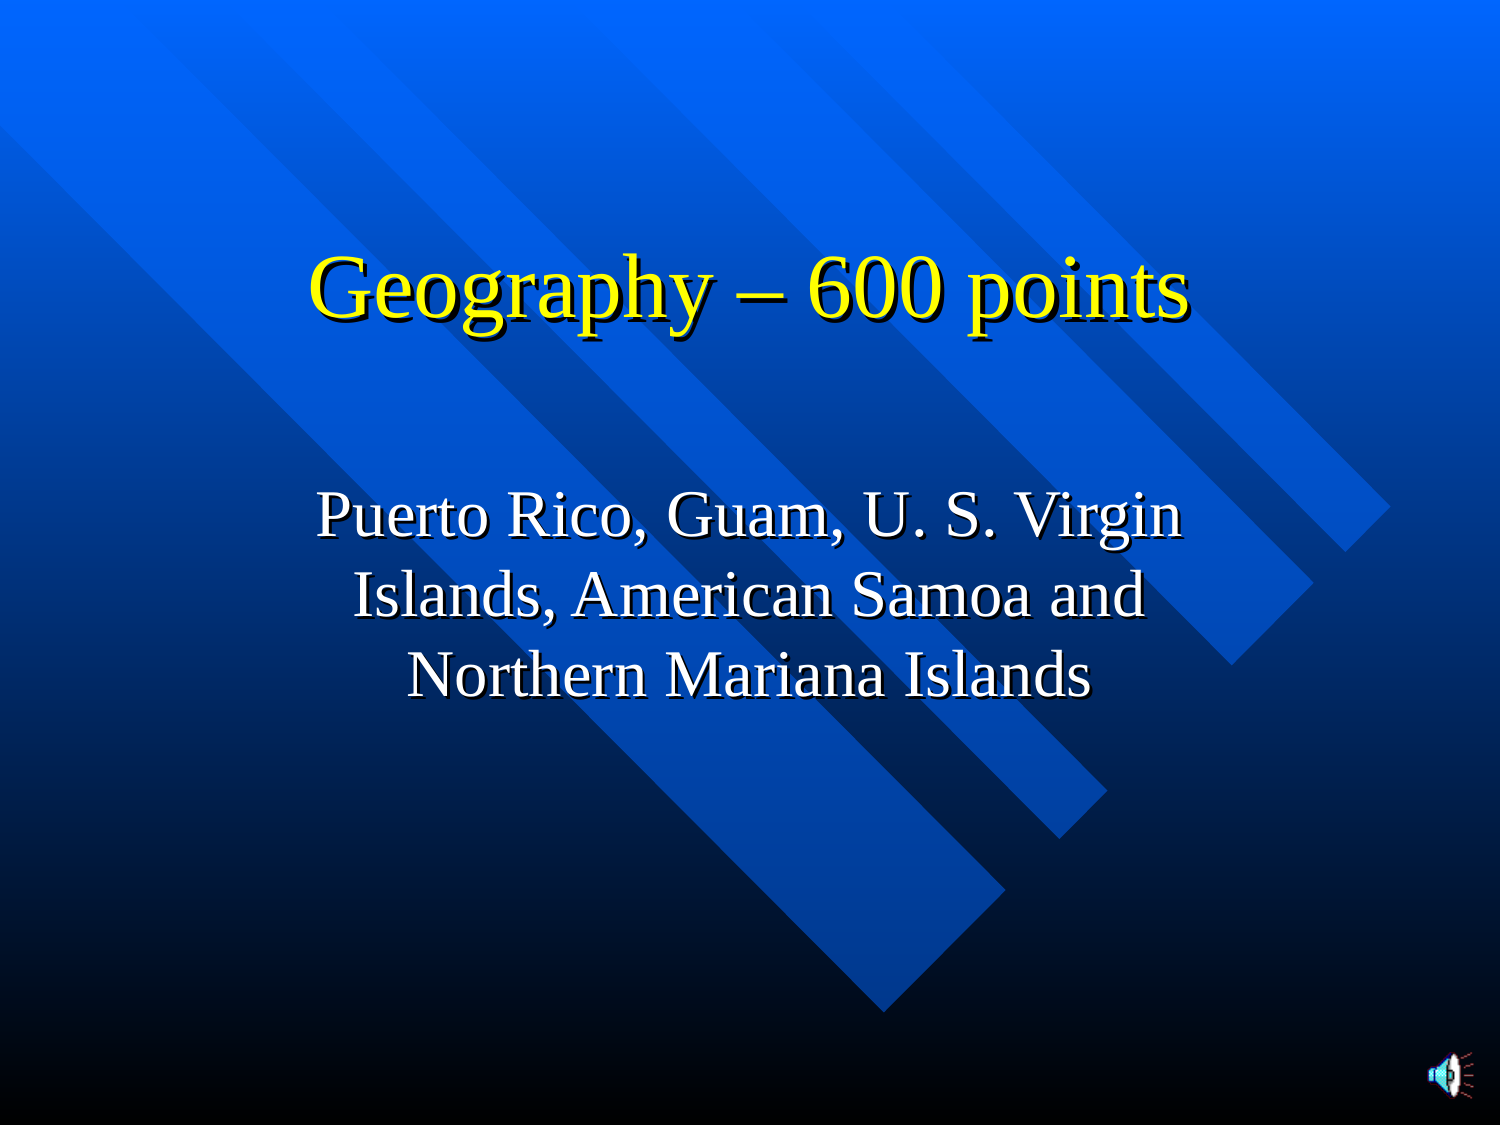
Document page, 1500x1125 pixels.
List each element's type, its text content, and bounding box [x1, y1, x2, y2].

title Geography – 600 points [112, 187, 1388, 375]
subtitle Puerto Rico, Guam, U. S. Virgin Islands, American Samoa and Northern Mariana Islands [225, 462, 1276, 751]
picture [1426, 1051, 1477, 1102]
